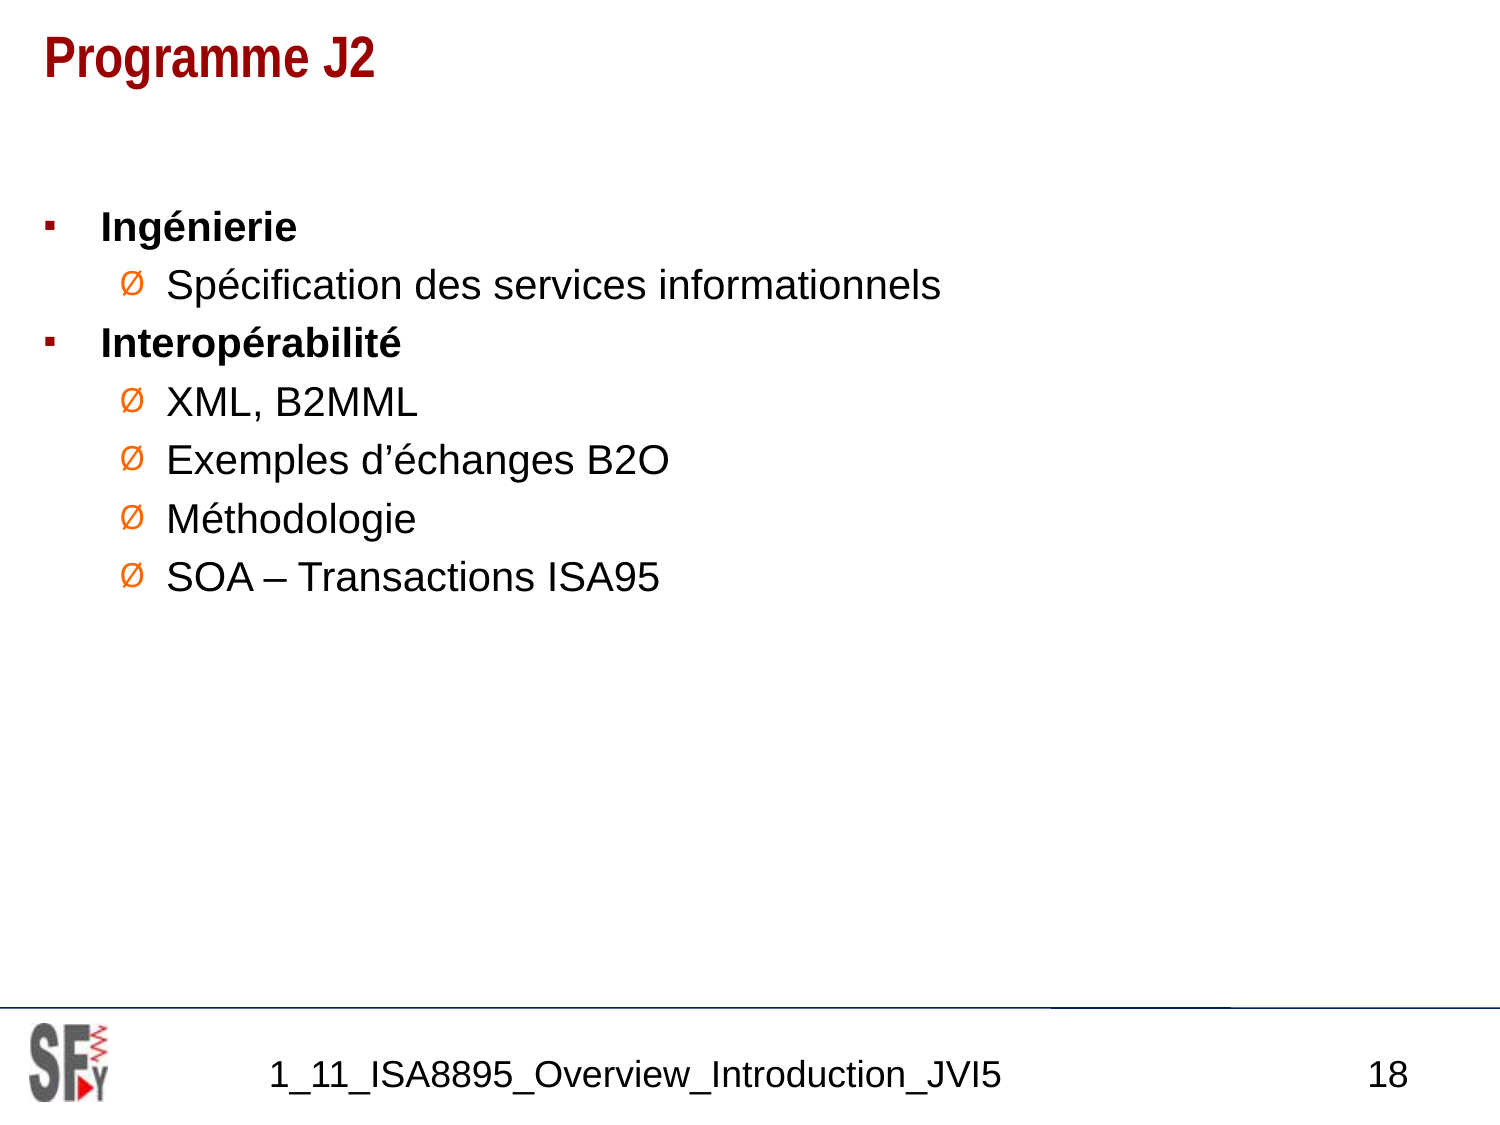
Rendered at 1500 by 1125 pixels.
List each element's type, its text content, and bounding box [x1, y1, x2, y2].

picture [29, 1023, 108, 1102]
title Programme J2 [29, 12, 1471, 138]
list Ingénierie Spécification des services informationnels Interopérabilité XML, B2MML Exemples d’échanges B2O Méthodologie SOA – Transactions ISA95 [29, 184, 1471, 988]
slide_number <numéro> [1352, 1034, 1490, 1103]
footer 1_11_ISA8895_Overview_Introduction_JVI5 [253, 1034, 1336, 1103]
